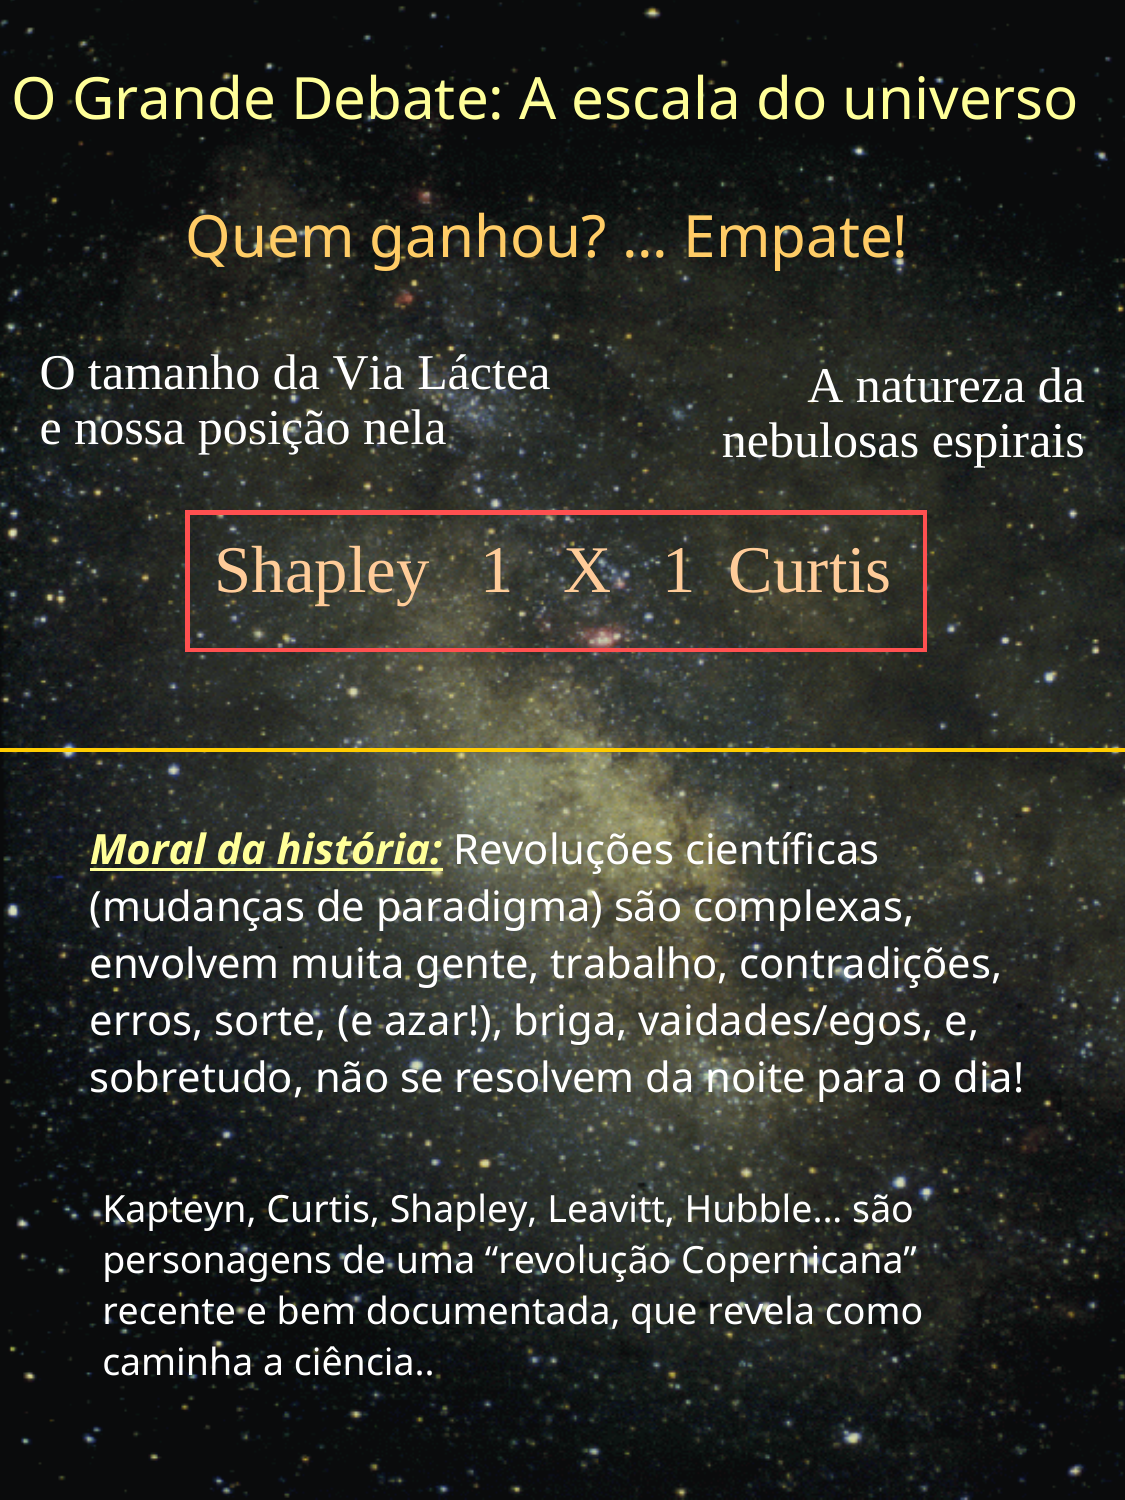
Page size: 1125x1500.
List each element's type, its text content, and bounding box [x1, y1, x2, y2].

text_box Kapteyn, Curtis, Shapley, Leavitt, Hubble... são personagens de uma “revolução Copernicana” recente e bem documentada, que revela como caminha a ciência.. [87, 1174, 976, 1395]
text_box Quem ganhou? ... Empate! [171, 187, 940, 283]
text_box O Grande Debate: A escala do universo [0, 49, 1095, 145]
text_box O tamanho da Via Láctea e nossa posição nela [24, 337, 588, 464]
text_box A natureza da nebulosas espirais [687, 349, 1101, 476]
text_box Moral da história: Revoluções científicas (mudanças de paradigma) são complexas, envolvem muita gente, trabalho, contradições, erros, sorte, (e azar!), briga, vaidades/egos, e, sobretudo, não se resolvem da noite para o dia! [75, 812, 1051, 1113]
text_box Shapley 1 X 1 Curtis [200, 524, 923, 615]
